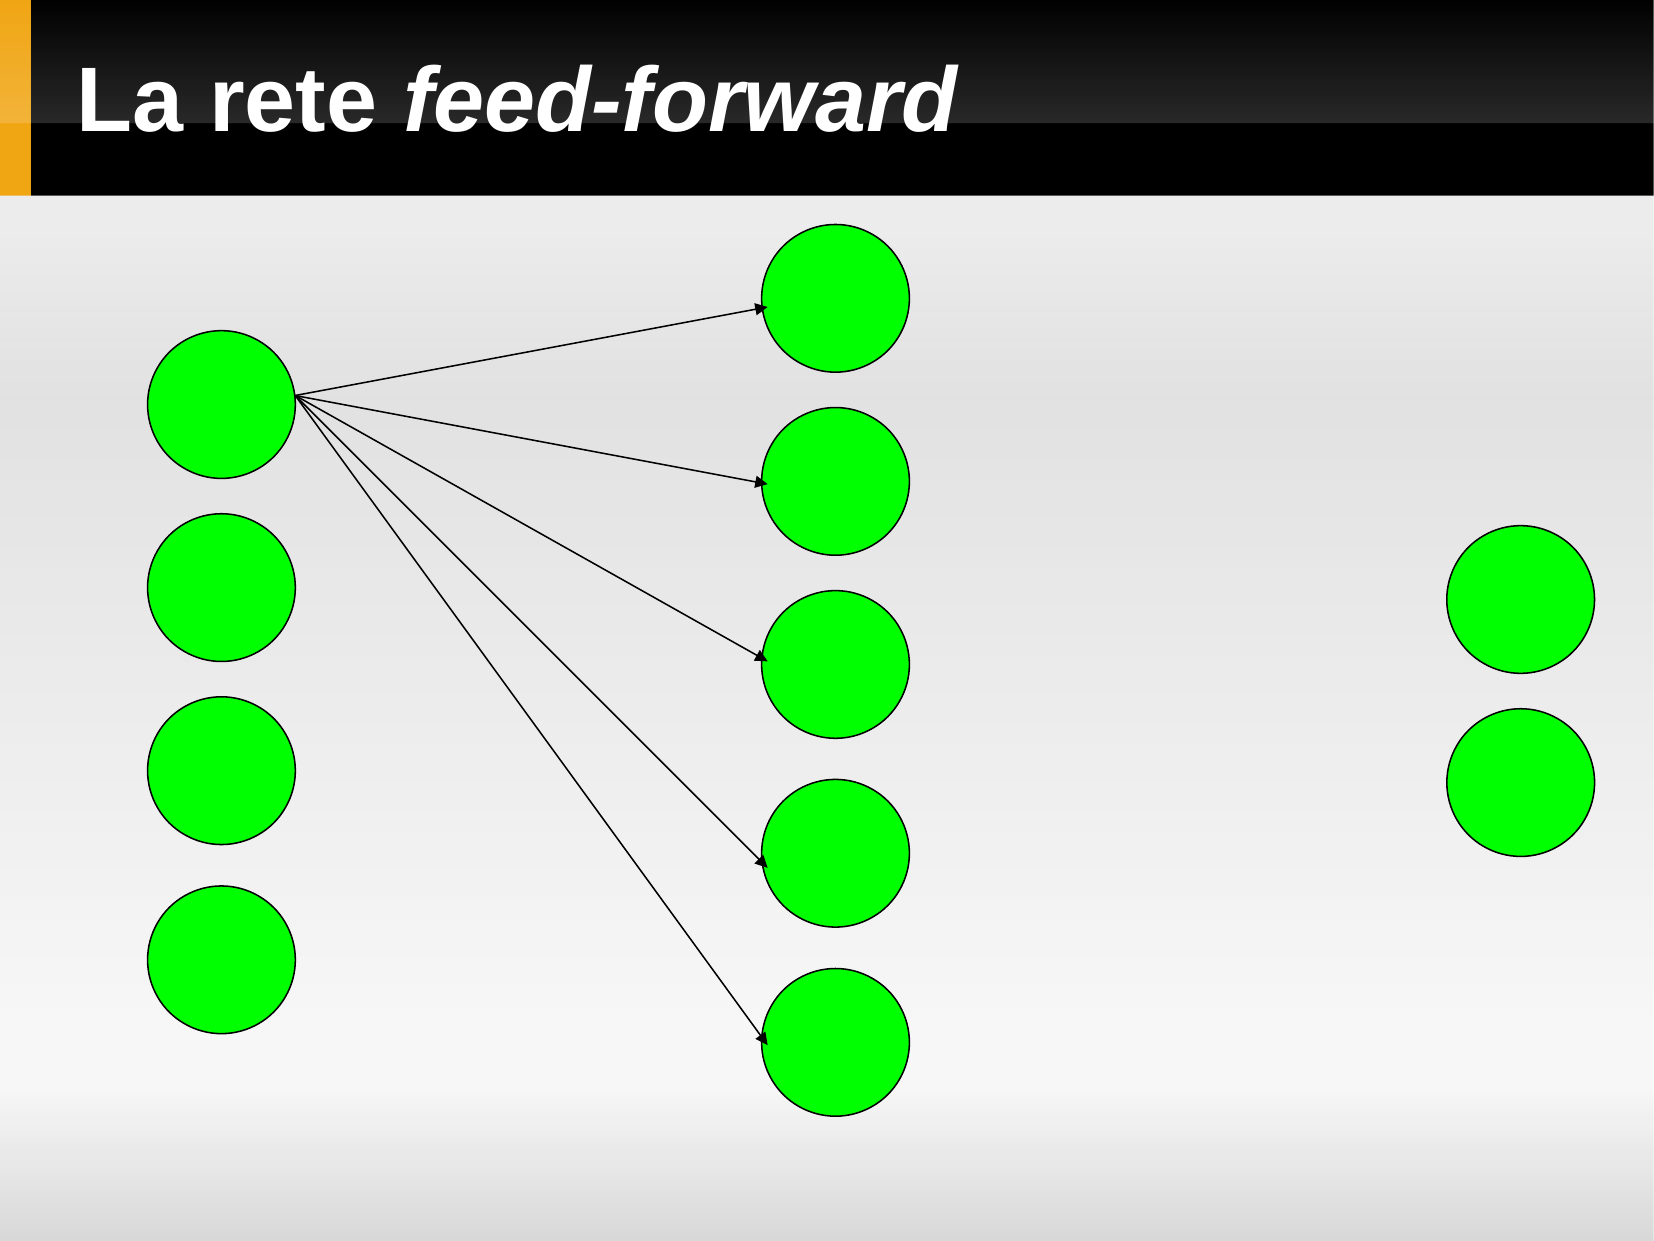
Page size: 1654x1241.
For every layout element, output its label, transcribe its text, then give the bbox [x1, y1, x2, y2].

text_box [761, 779, 910, 928]
text_box [761, 968, 910, 1117]
text_box [761, 224, 910, 373]
text_box [761, 407, 910, 556]
text_box [761, 590, 910, 739]
text_box [147, 513, 296, 662]
title La rete feed-forward [76, 7, 1565, 200]
text_box [1446, 525, 1595, 674]
picture [0, 0, 1654, 1241]
text_box [1446, 708, 1595, 857]
text_box [147, 885, 296, 1034]
text_box [147, 330, 296, 479]
text_box [147, 696, 296, 845]
